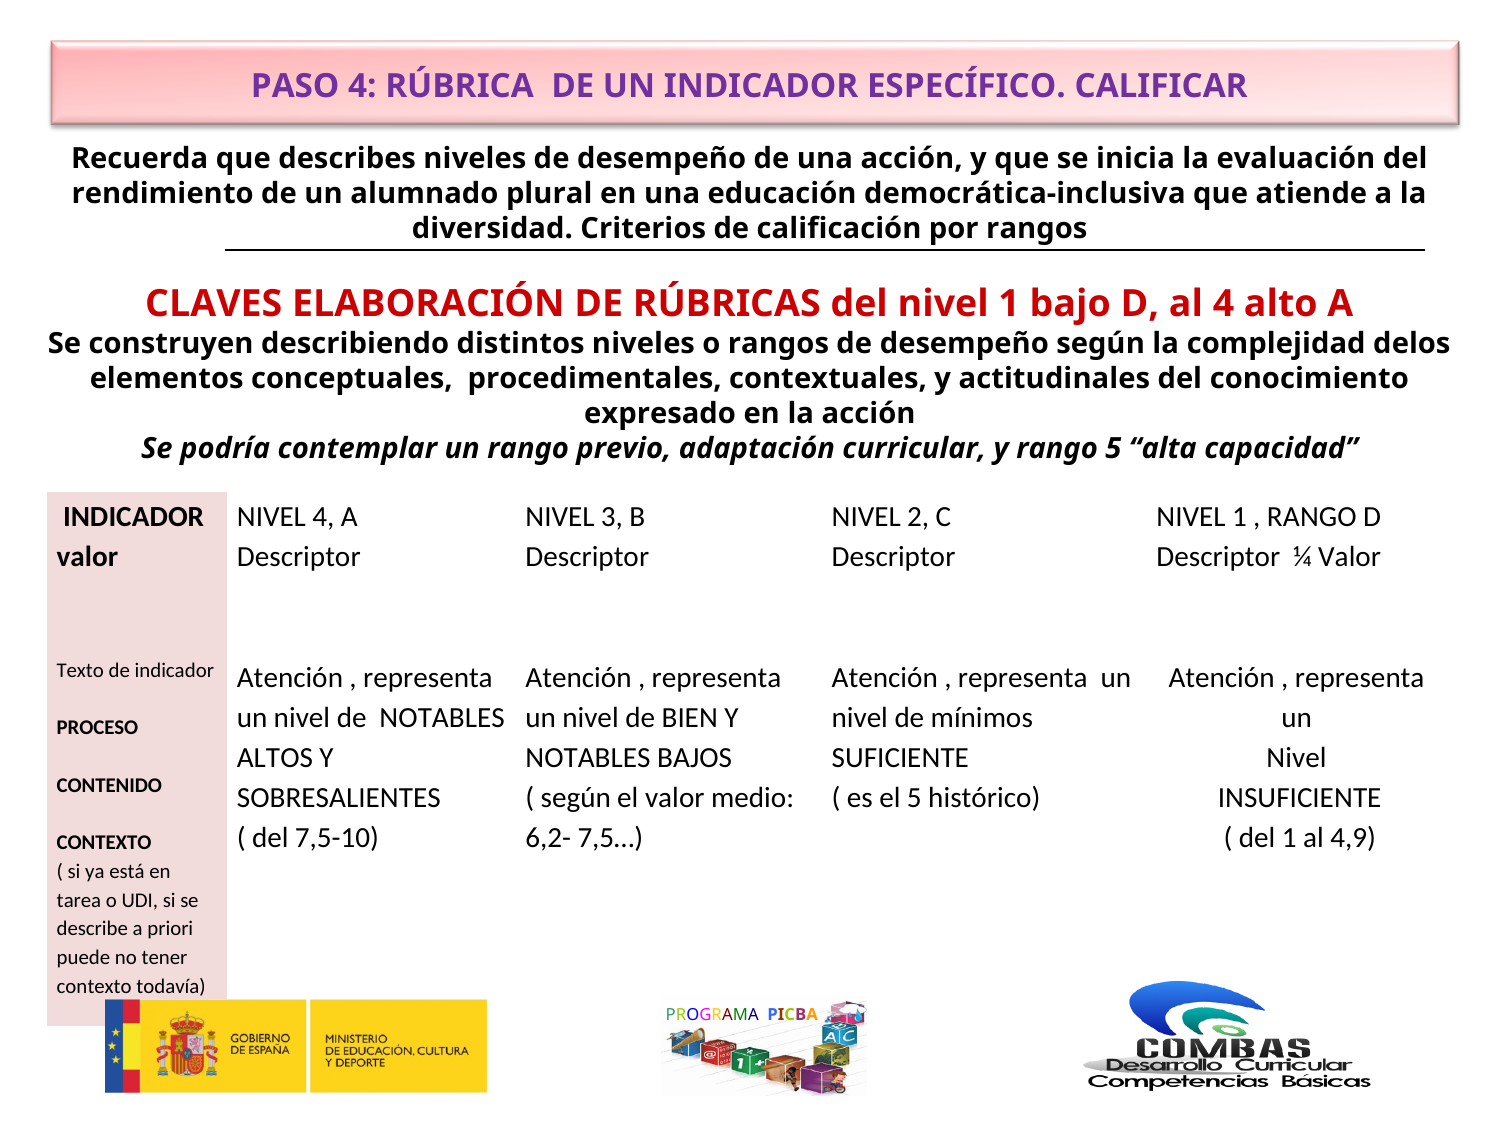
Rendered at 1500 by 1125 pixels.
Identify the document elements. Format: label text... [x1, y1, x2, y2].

text_box PROGRAMA PICBA [637, 996, 846, 1015]
table_header NIVEL 4, A Descriptor [227, 492, 516, 653]
table_cell Atención , representa un Nivel INSUFICIENTE ( del 1 al 4,9) [1147, 653, 1453, 1026]
table_cell Atención , representa un nivel de NOTABLES ALTOS Y SOBRESALIENTES ( del 7,5-10) [227, 653, 516, 1026]
picture [661, 996, 867, 1096]
table_header INDICADOR valor [47, 492, 227, 653]
text_box PASO 4: RÚBRICA DE UN INDICADOR ESPECÍFICO. CALIFICAR Recuerda que describes niveles de desempeño de una acción, y que se inicia la evaluación del rendimiento de un alumnado plural en una educación democrática-inclusiva que atiende a la diversidad. Criterios de calificación por rangos CLAVES ELABORACIÓN DE RÚBRICAS del nivel 1 bajo D, al 4 alto A Se construyen describiendo distintos niveles o rangos de desempeño según la complejidad delos elementos conceptuales, procedimentales, contextuales, y actitudinales del conocimiento expresado en la acción Se podría contemplar un rango previo, adaptación curricular, y rango 5 “alta capacidad” [0, 56, 1500, 472]
table_header NIVEL 2, C Descriptor [822, 492, 1147, 653]
table_header NIVEL 1 , RANGO D Descriptor ¼ Valor [1147, 492, 1453, 653]
table_header NIVEL 3, B Descriptor [516, 492, 822, 653]
table_cell Atención , representa un nivel de mínimos SUFICIENTE ( es el 5 histórico) [822, 653, 1147, 1026]
picture [1071, 972, 1381, 1099]
table_cell Atención , representa un nivel de BIEN Y NOTABLES BAJOS ( según el valor medio: 6,2- 7,5…) [516, 653, 822, 1026]
picture [42, 36, 1468, 56]
table_cell Texto de indicador PROCESO CONTENIDO CONTEXTO ( si ya está en tarea o UDI, si se describe a priori puede no tener contexto todavía) [47, 653, 227, 1026]
picture [105, 999, 487, 1093]
